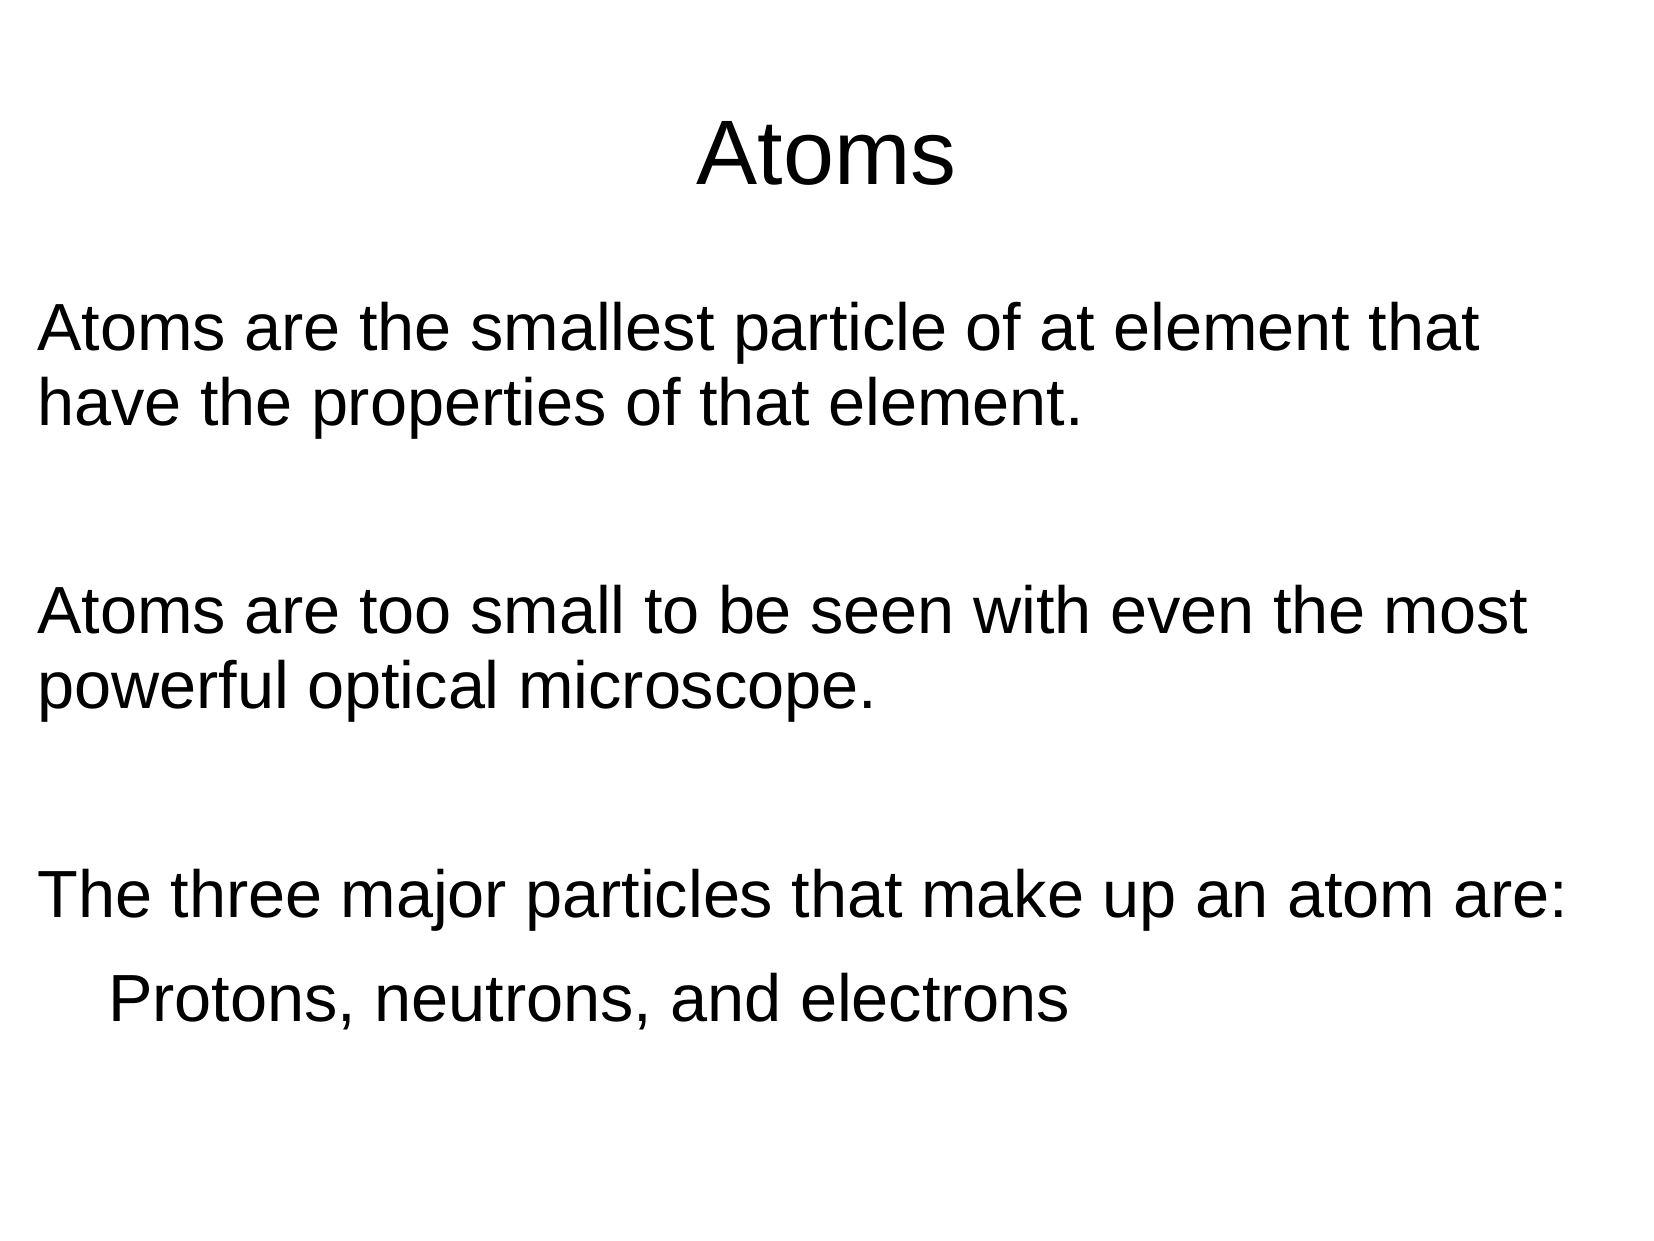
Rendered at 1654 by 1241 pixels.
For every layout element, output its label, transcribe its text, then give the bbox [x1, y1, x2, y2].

title Atoms [82, 49, 1571, 257]
list Atoms are the smallest particle of at element that have the properties of that element. Atoms are too small to be seen with even the most powerful optical microscope. The three major particles that make up an atom are: Protons, neutrons, and electrons [37, 290, 1613, 1037]
